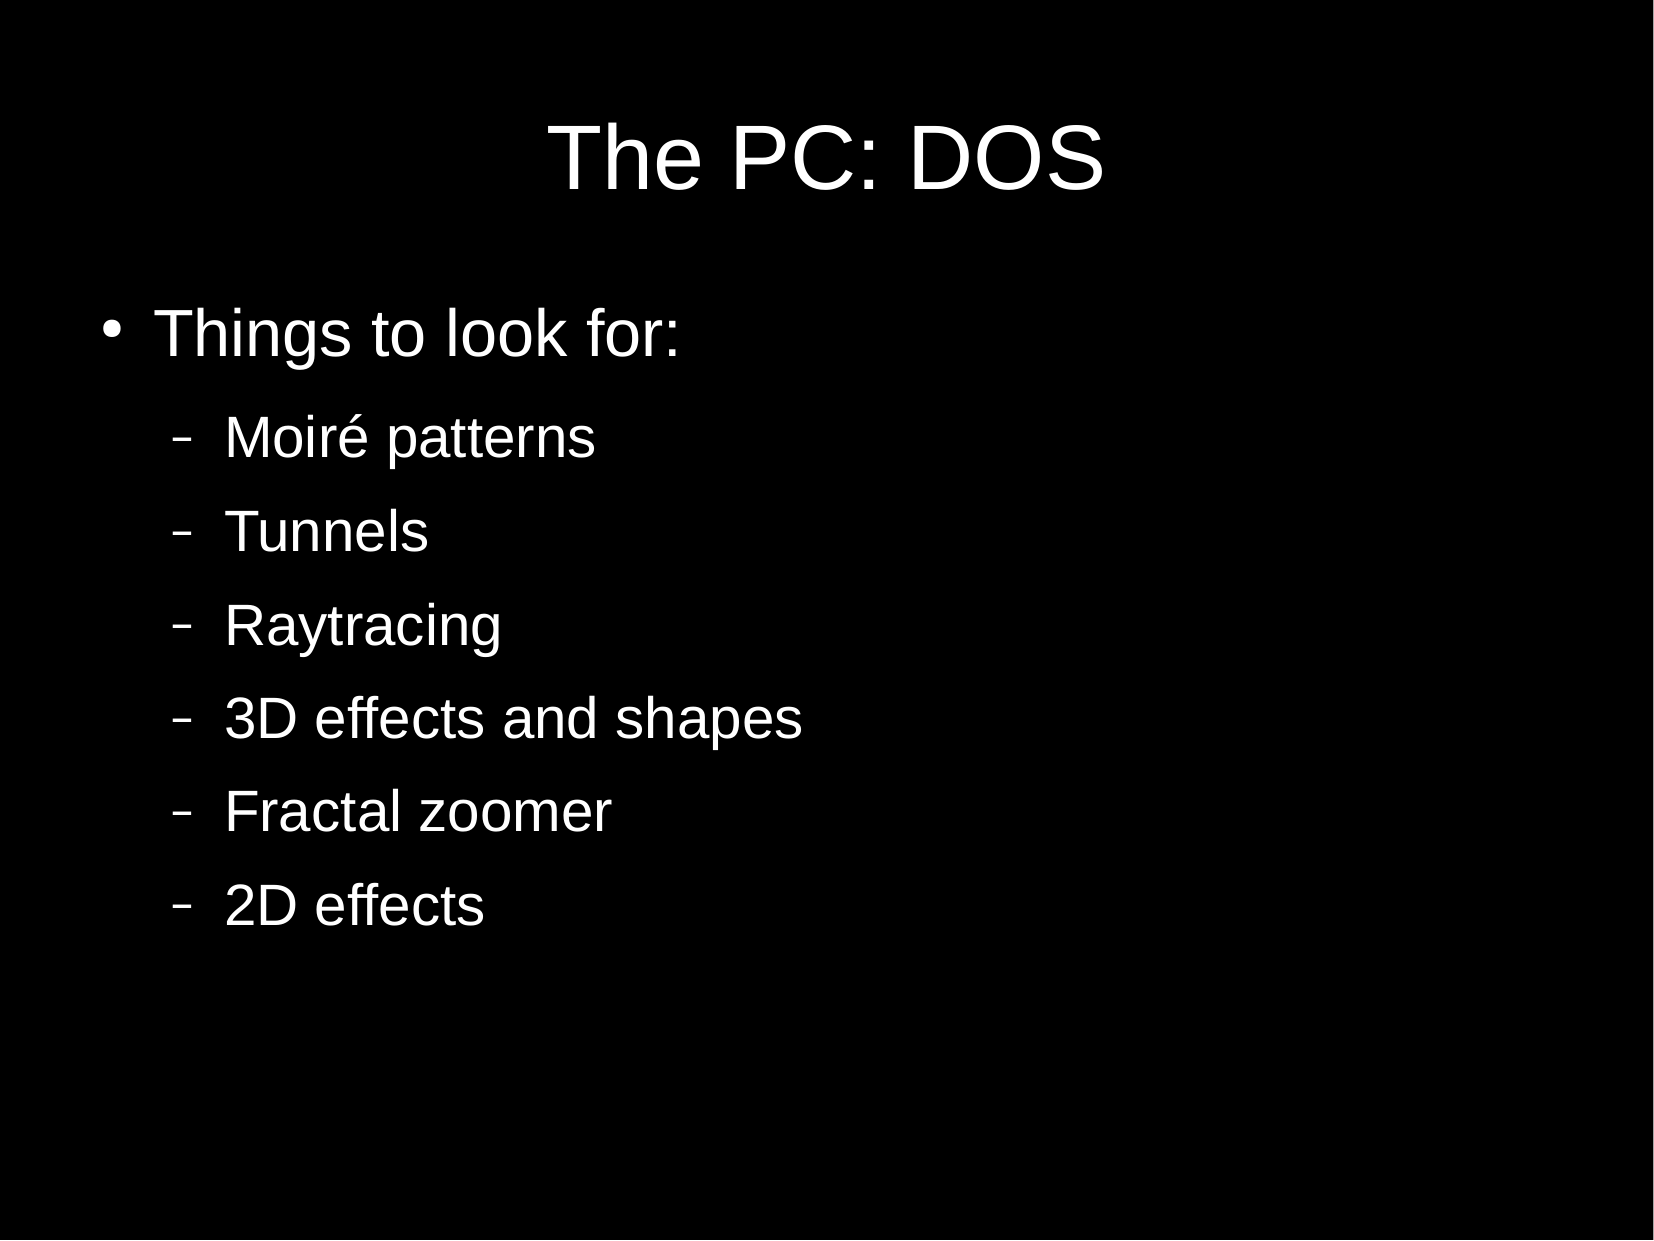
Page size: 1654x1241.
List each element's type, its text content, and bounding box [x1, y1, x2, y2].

list Things to look for: Moiré patterns Tunnels Raytracing 3D effects and shapes Fractal zoomer 2D effects [82, 290, 1571, 1109]
title The PC: DOS [82, 49, 1571, 257]
